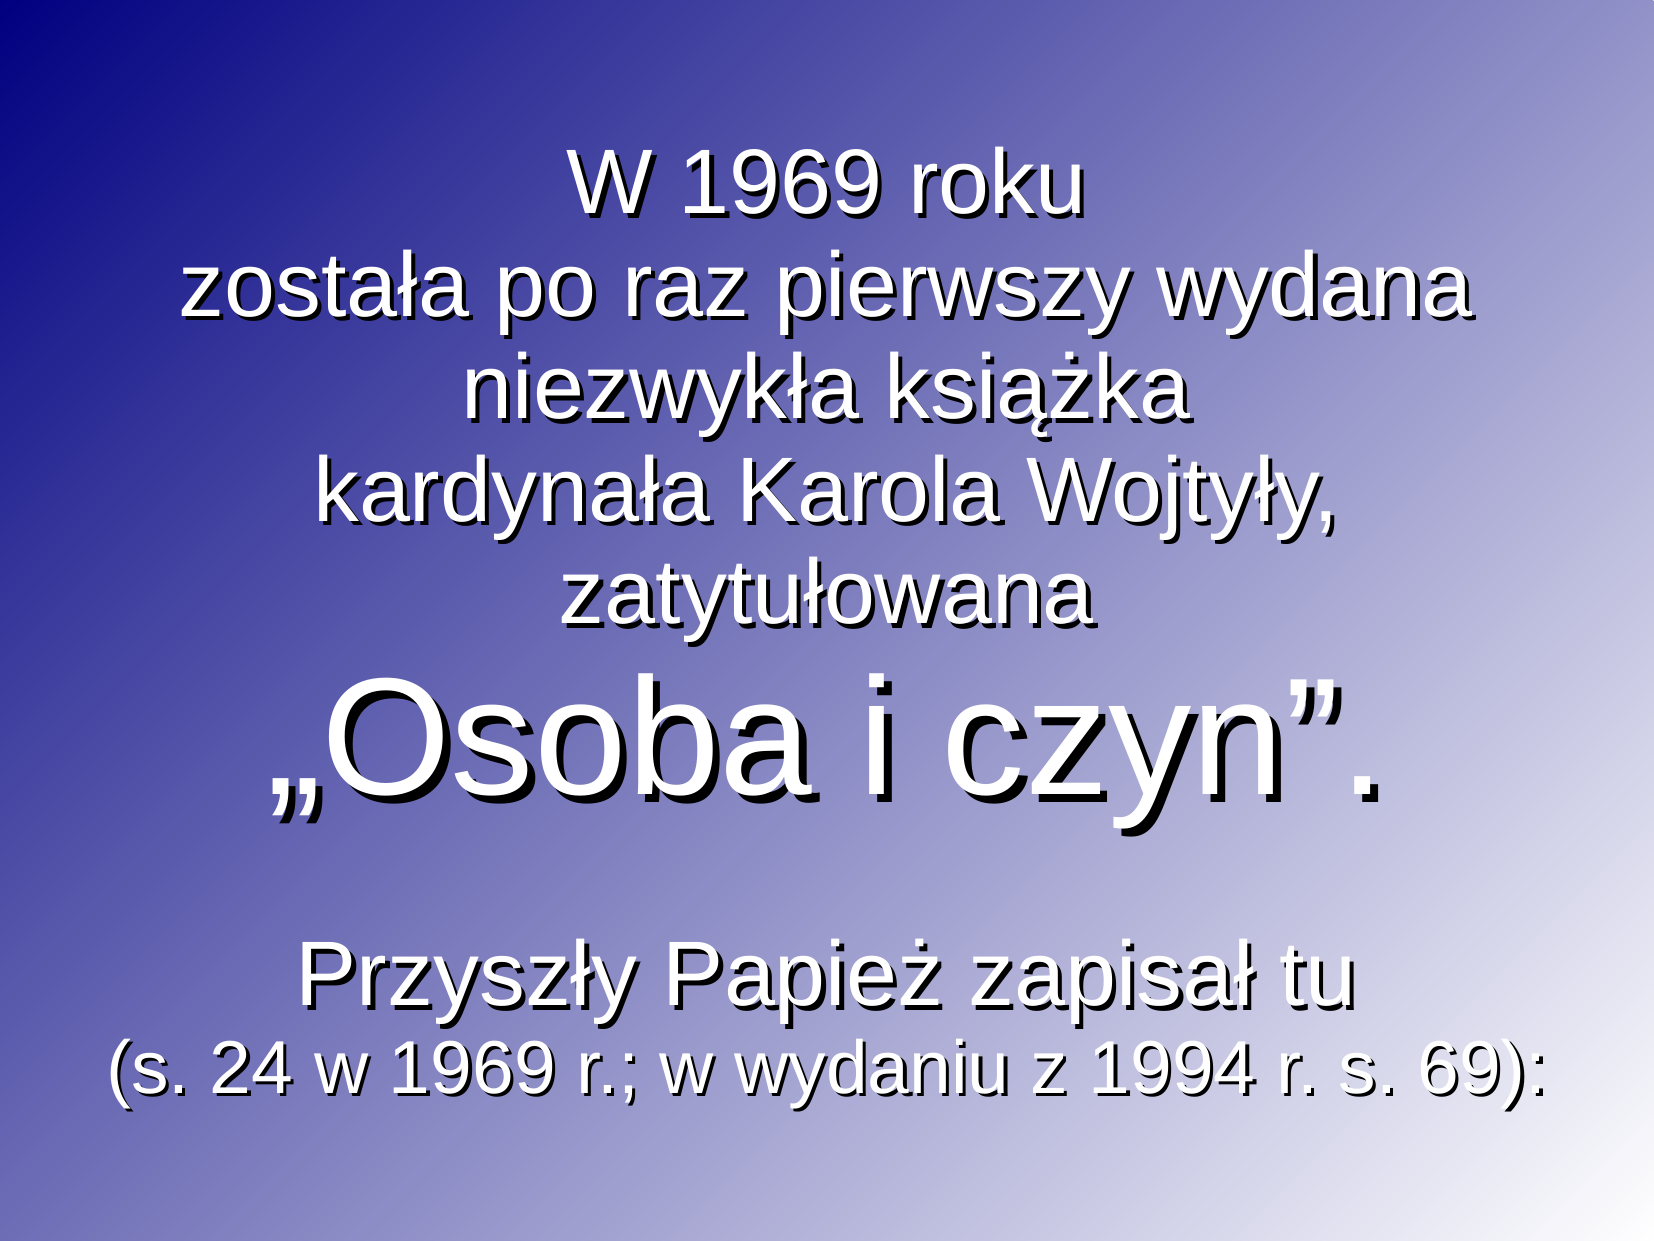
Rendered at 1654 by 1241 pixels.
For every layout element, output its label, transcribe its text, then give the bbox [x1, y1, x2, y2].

subtitle W 1969 roku została po raz pierwszy wydana niezwykła książka kardynała Karola Wojtyły, zatytułowana „Osoba i czyn”. Przyszły Papież zapisał tu (s. 24 w 1969 r.; w wydaniu z 1994 r. s. 69): [40, 70, 1614, 1170]
